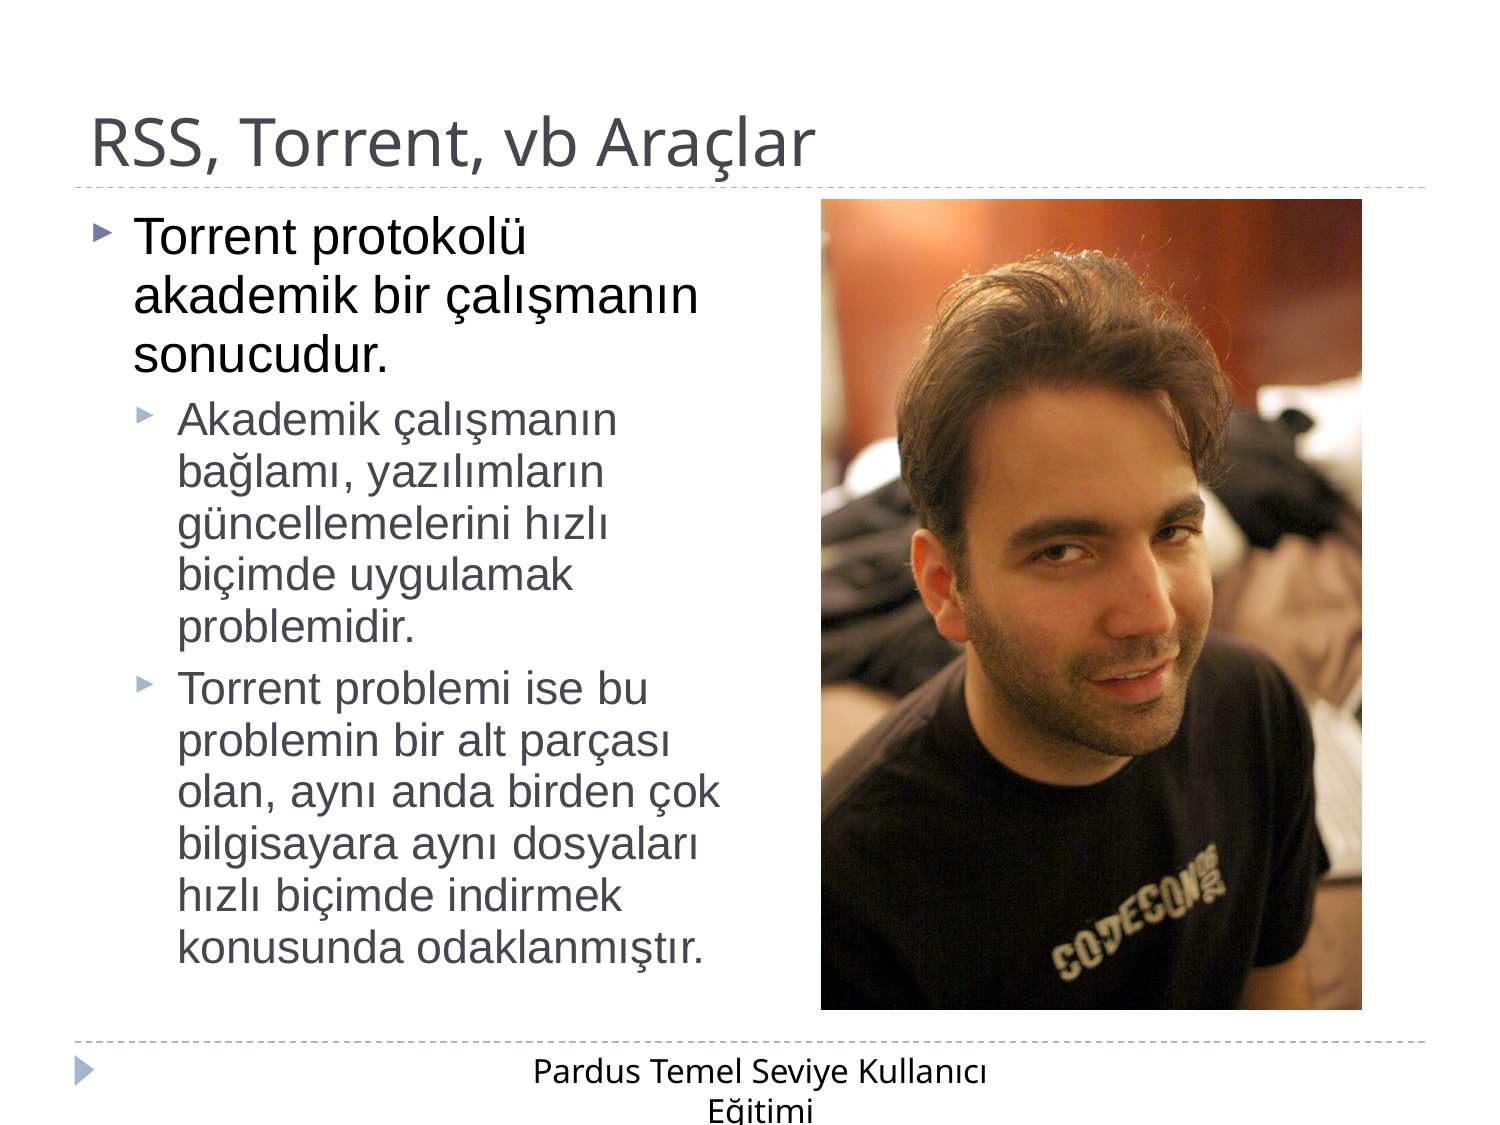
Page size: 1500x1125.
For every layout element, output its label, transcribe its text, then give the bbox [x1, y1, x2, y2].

list Torrent protokolü akademik bir çalışmanın sonucudur. Akademik çalışmanın bağlamı, yazılımların güncellemelerini hızlı biçimde uygulamak problemidir. Torrent problemi ise bu problemin bir alt parçası olan, aynı anda birden çok bilgisayara aynı dosyaları hızlı biçimde indirmek konusunda odaklanmıştır. [75, 200, 738, 1010]
title RSS, Torrent, vb Araçlar [75, 37, 1425, 188]
picture [821, 199, 1362, 1010]
